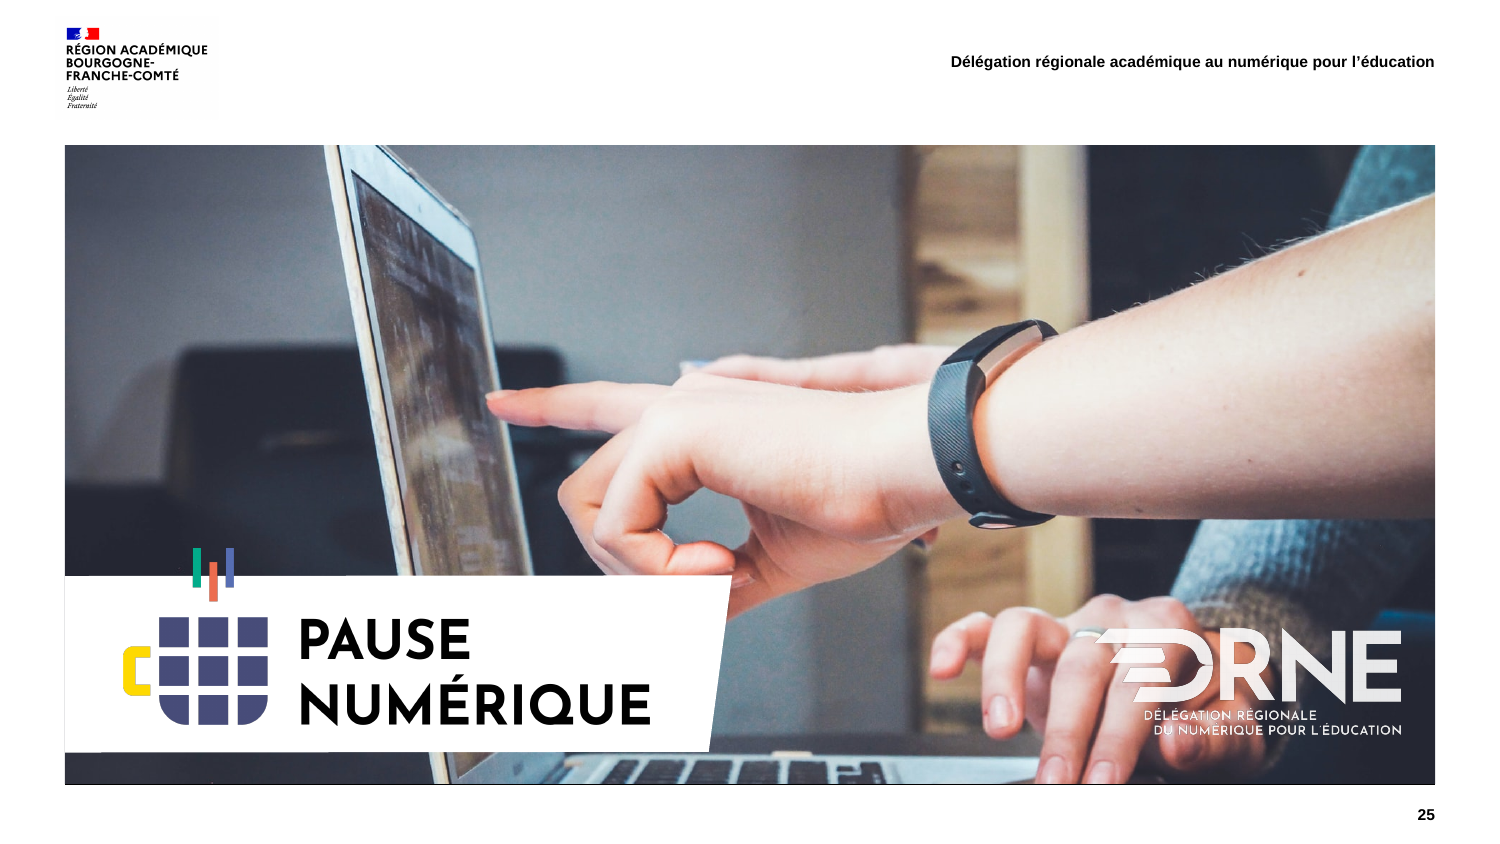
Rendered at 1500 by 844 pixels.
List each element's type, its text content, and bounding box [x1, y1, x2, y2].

slide_number <numéro> [1213, 784, 1436, 844]
footer Délégation régionale académique au numérique pour l’éducation [470, 32, 1436, 92]
text_box [64, 575, 733, 753]
picture [55, 16, 219, 120]
picture [64, 145, 1436, 784]
